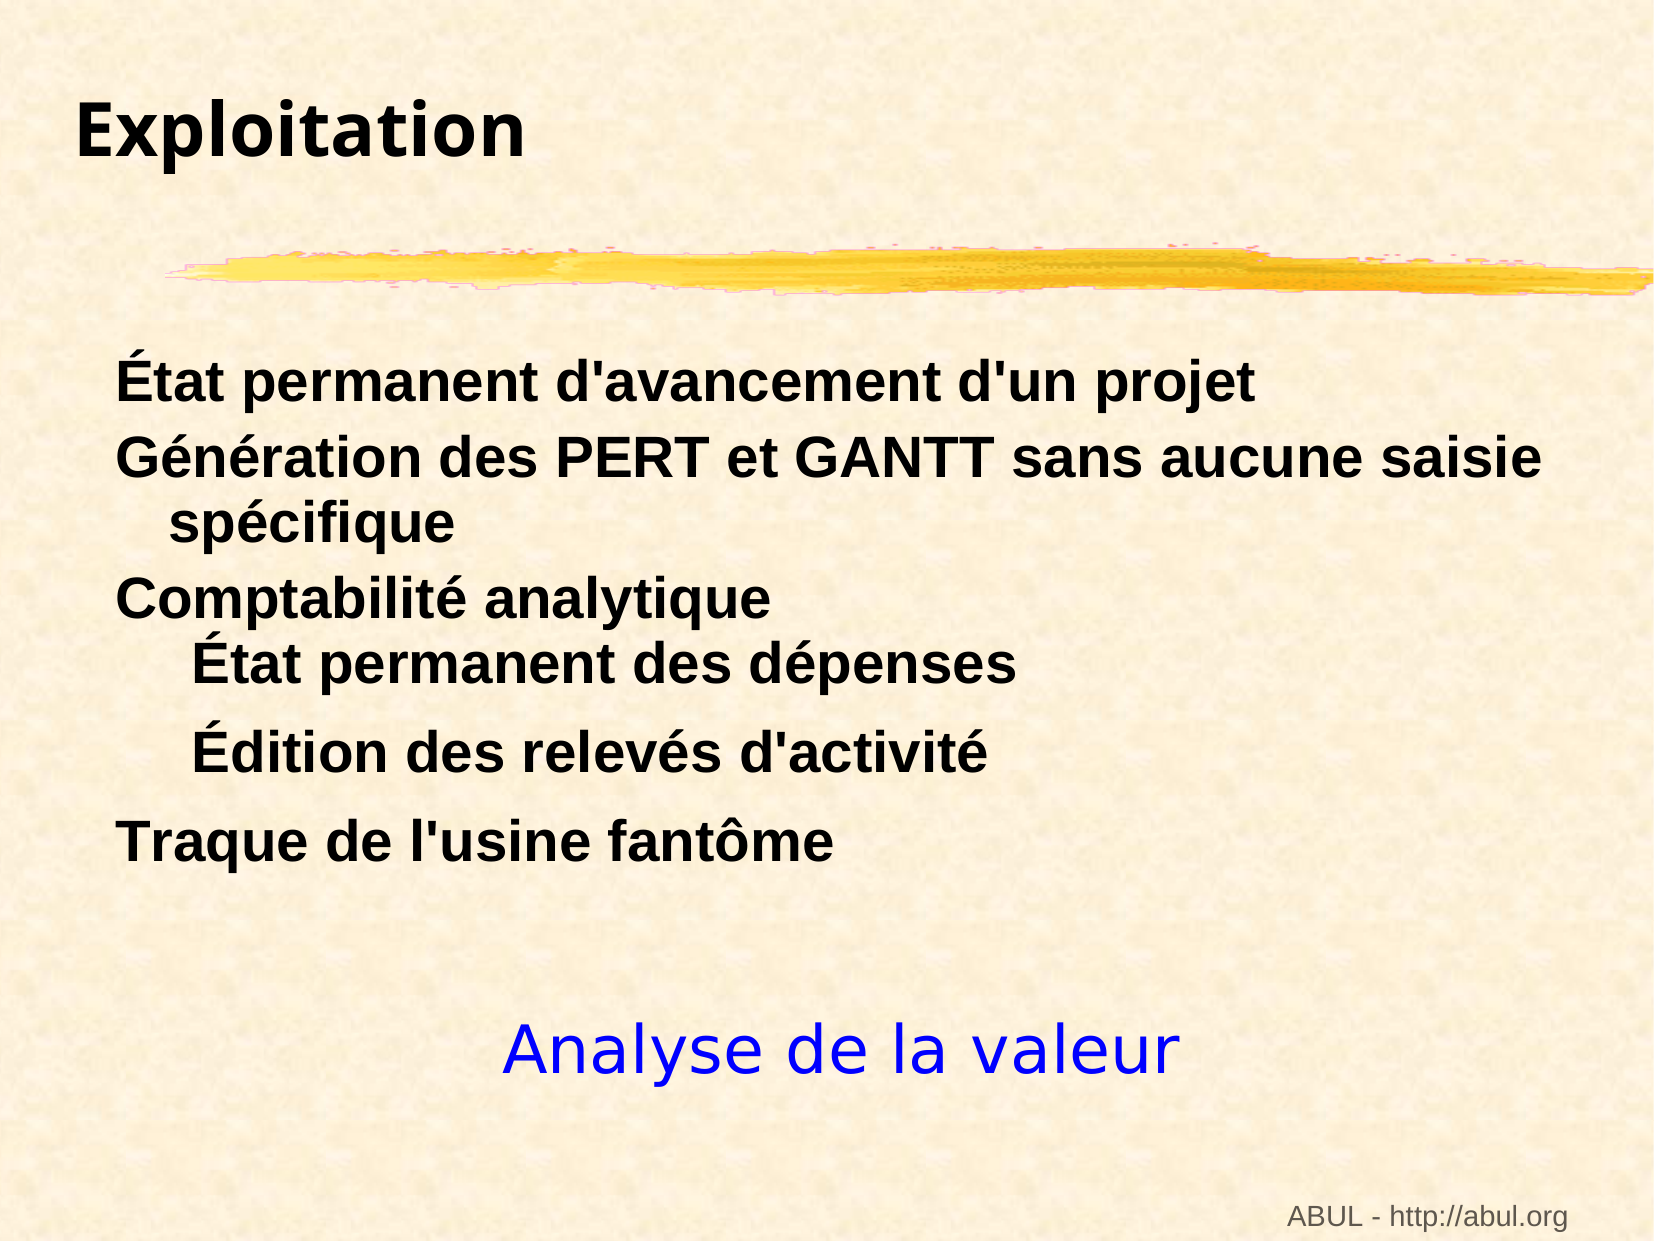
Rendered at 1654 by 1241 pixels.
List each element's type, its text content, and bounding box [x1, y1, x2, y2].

picture [0, 0, 1654, 1241]
text_box Analyse de la valeur [177, 1003, 1506, 1097]
title Exploitation [73, 2, 1479, 254]
list État permanent d'avancement d'un projet Génération des PERT et GANTT sans aucune saisie spécifique Comptabilité analytique État permanent des dépenses Édition des relevés d'activité Traque de l'usine fantôme [82, 340, 1562, 953]
